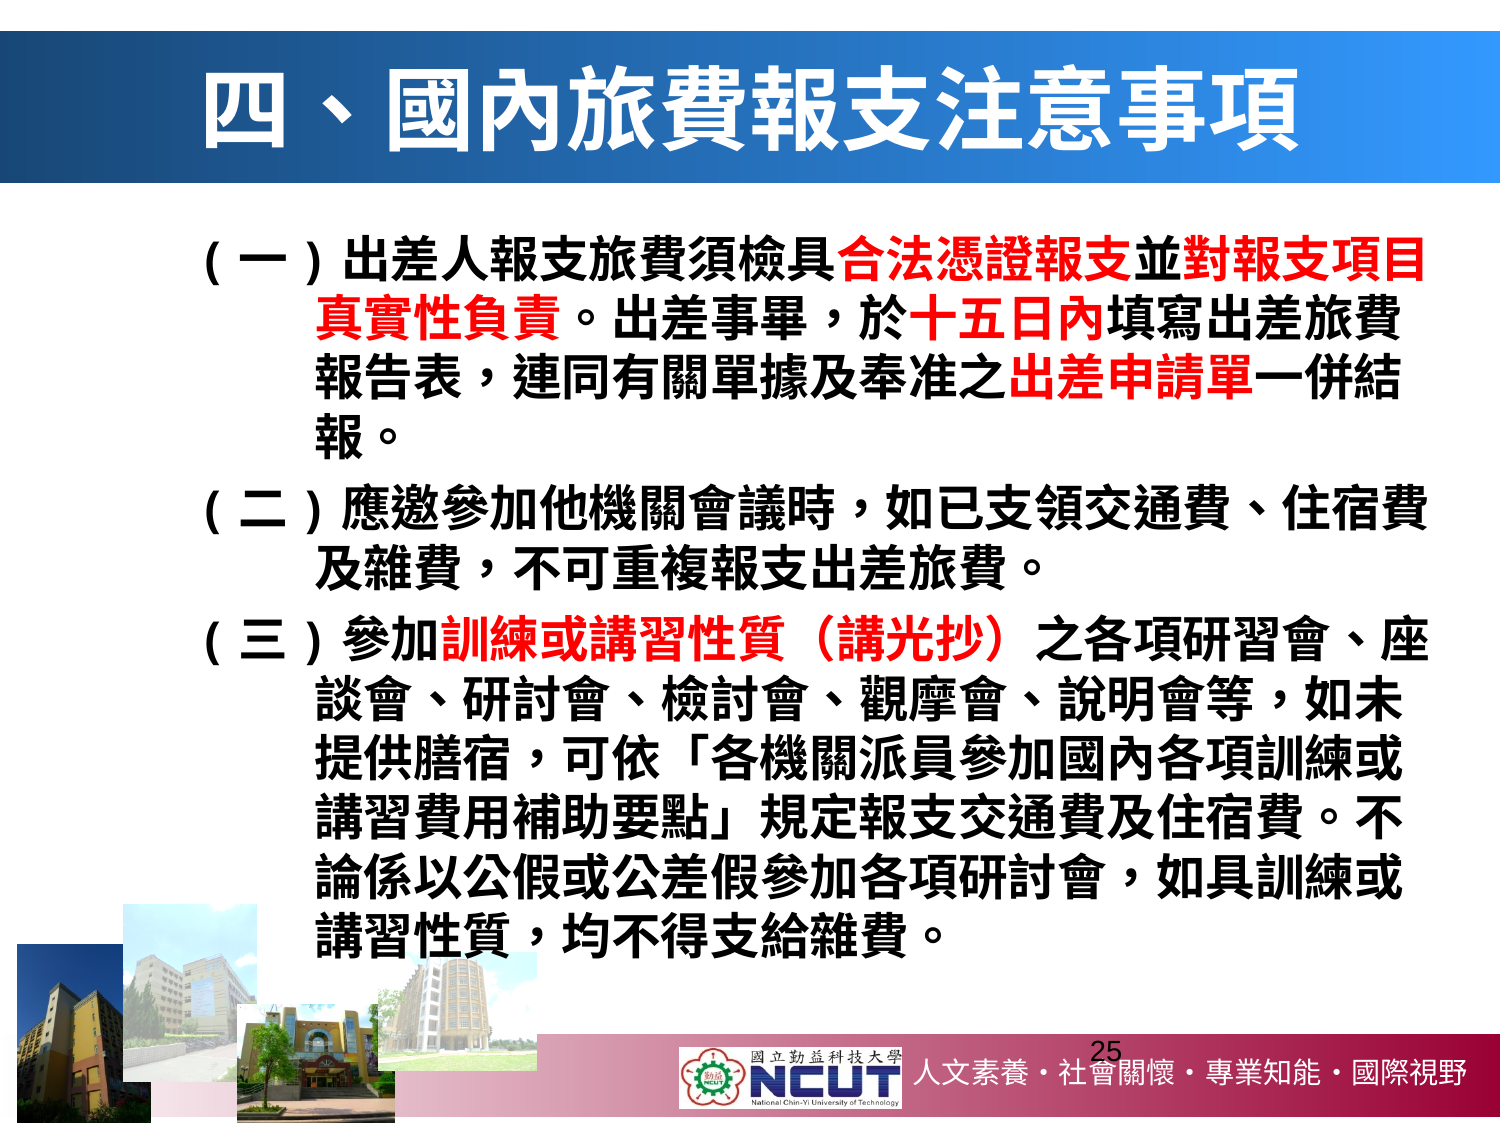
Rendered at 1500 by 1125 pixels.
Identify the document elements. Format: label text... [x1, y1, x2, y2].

text_box [1074, 1024, 1426, 1103]
title 四、國內旅費報支注意事項 [0, 31, 1500, 183]
list (一)出差人報支旅費須檢具合法憑證報支並對報支項目真實性負責。出差事畢，於十五日內填寫出差旅費報告表，連同有關單據及奉准之出差申請單一併結報。 (二)應邀參加他機關會議時，如已支領交通費、住宿費及雜費，不可重複報支出差旅費。 (三)參加訓練或講習性質（講光抄）之各項研習會、座談會、研討會、檢討會、觀摩會、說明會等，如未提供膳宿，可依「各機關派員參加國內各項訓練或講習費用補助要點」規定報支交通費及住宿費。不論係以公假或公差假參加各項研討會，如具訓練或講習性質，均不得支給雜費。 [64, 220, 1459, 977]
